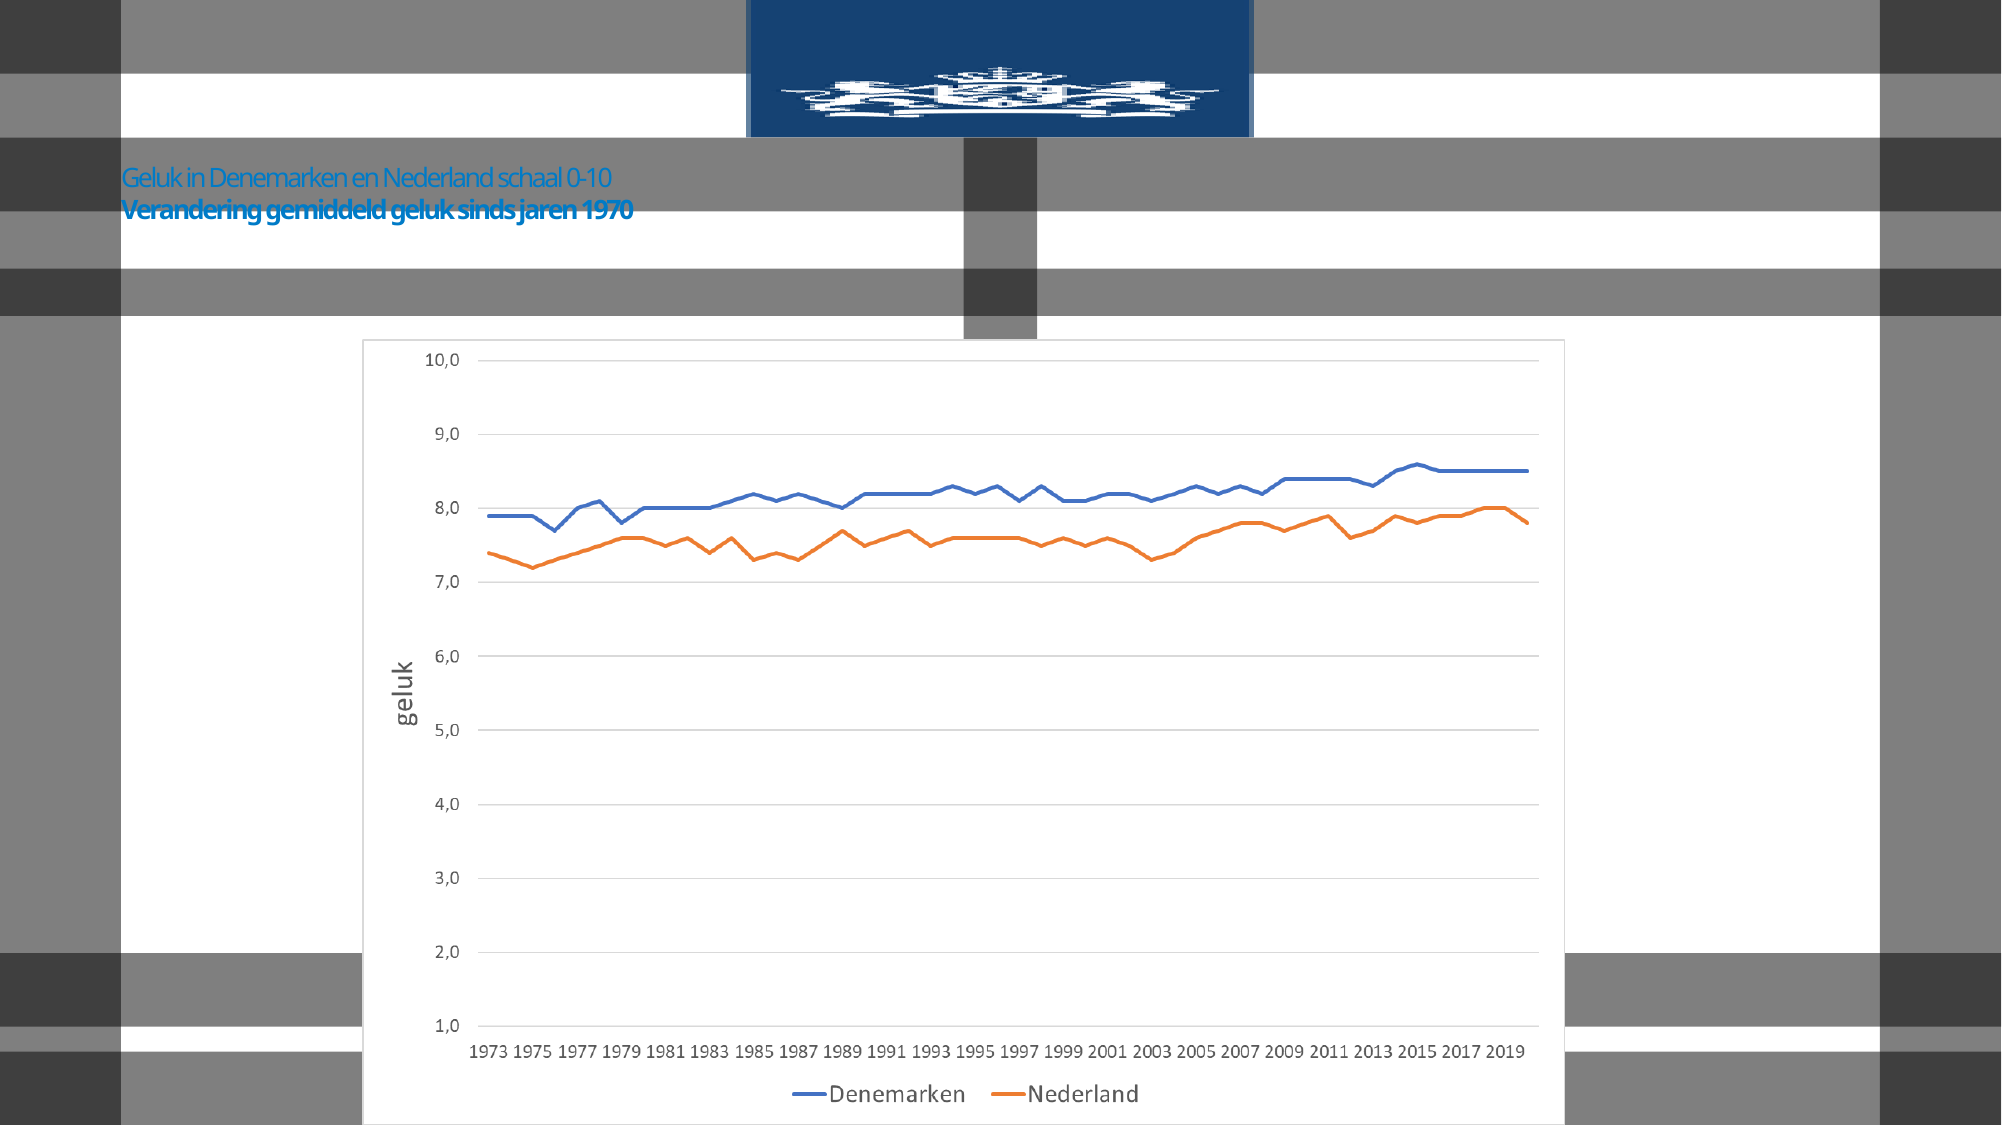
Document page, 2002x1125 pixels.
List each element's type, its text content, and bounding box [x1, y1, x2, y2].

title Geluk in Denemarken en Nederland schaal 0-10 Verandering gemiddeld geluk sinds jaren 1970 [121, 160, 1880, 226]
picture [362, 339, 1565, 1125]
